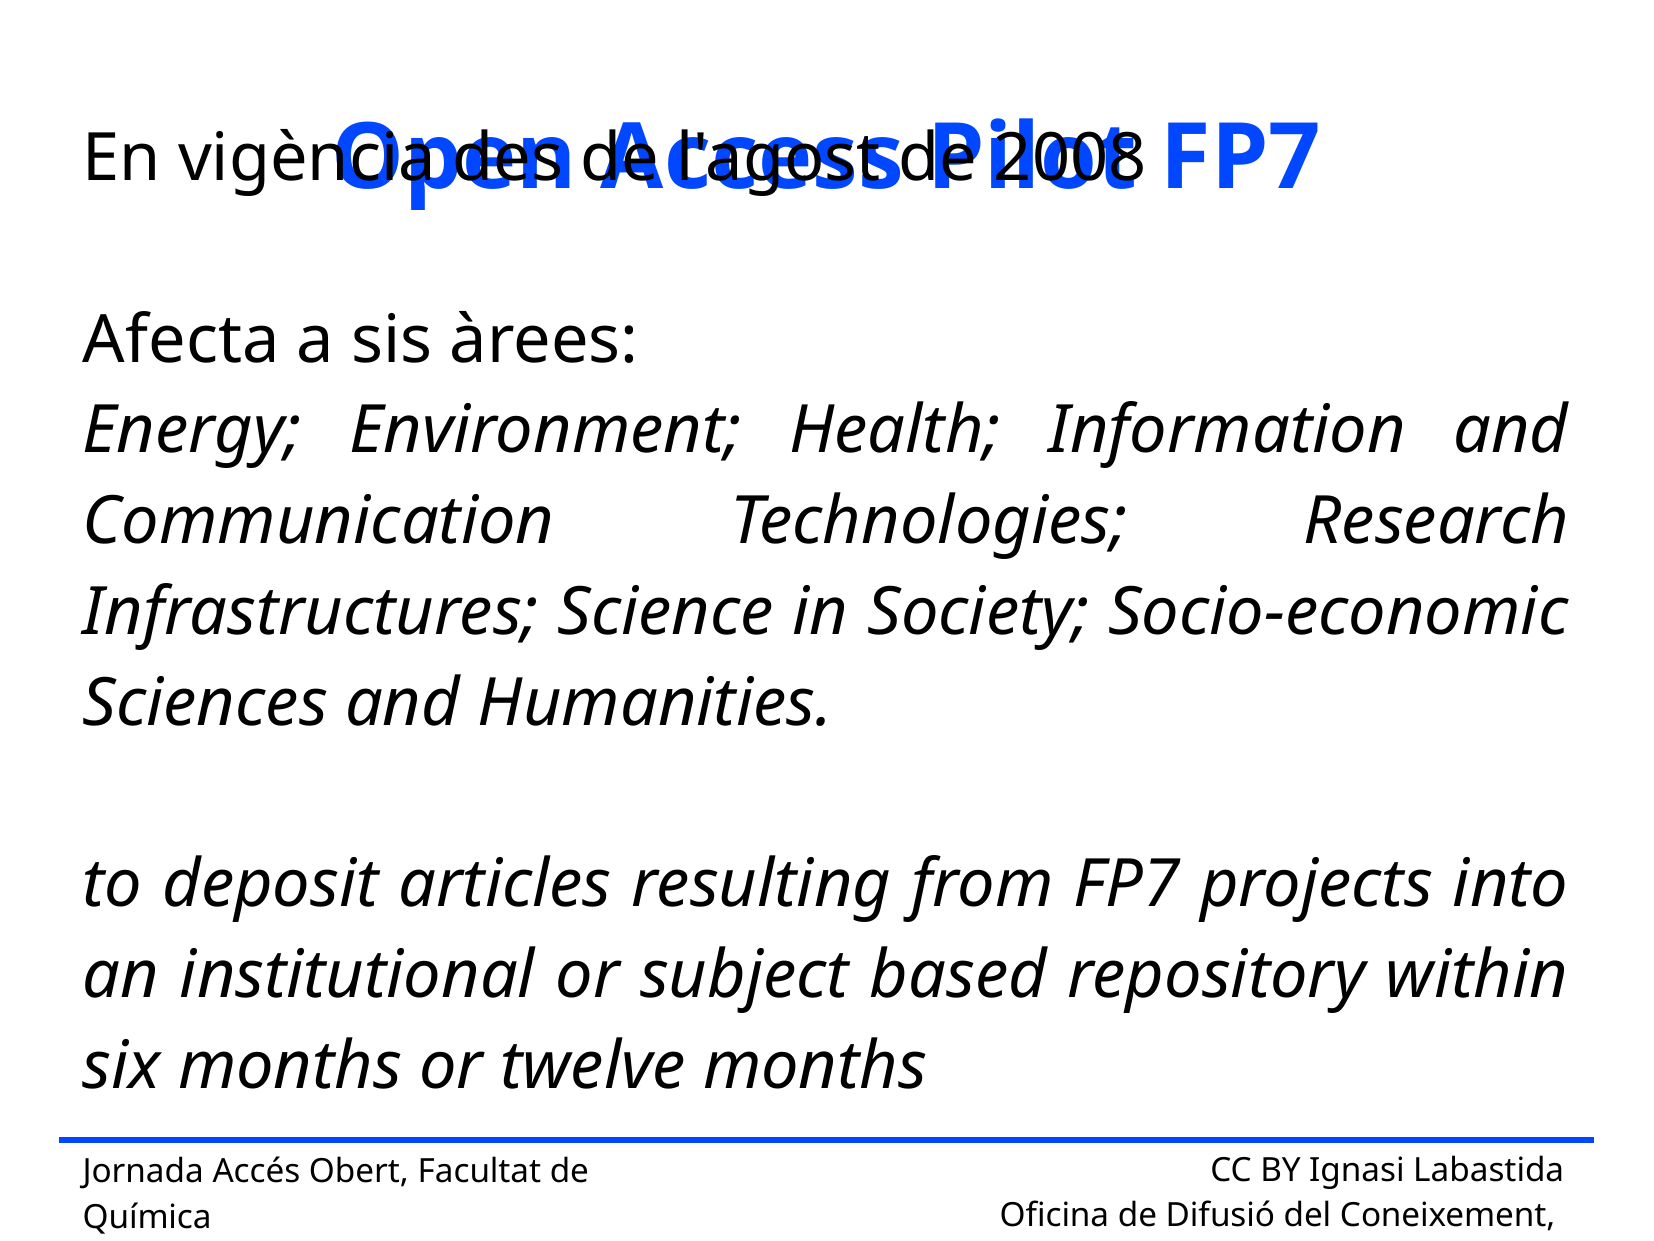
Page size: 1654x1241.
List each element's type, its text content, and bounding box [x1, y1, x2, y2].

subtitle En vigència des de l'agost de 2008 Afecta a sis àrees: Energy; Environment; Health; Information and Communication Technologies; Research Infrastructures; Science in Society; Socio-economic Sciences and Humanities. to deposit articles resulting from FP7 projects into an institutional or subject based repository within six months or twelve months [82, 287, 1571, 1111]
title Open Access Pilot FP7 [82, 49, 1571, 257]
